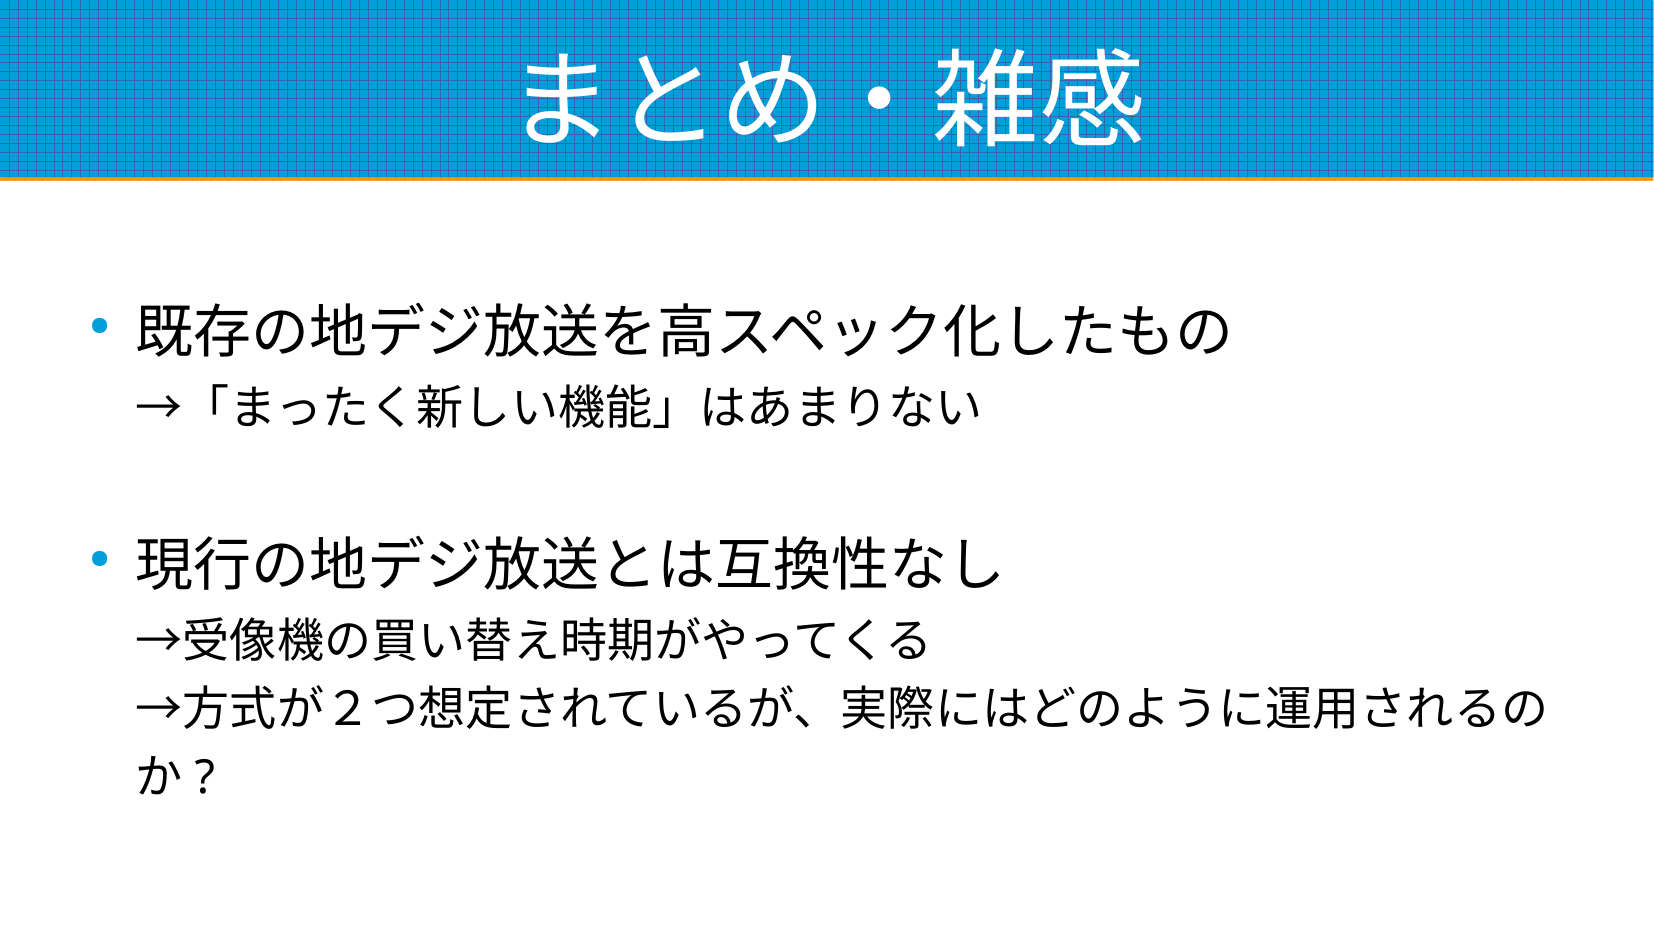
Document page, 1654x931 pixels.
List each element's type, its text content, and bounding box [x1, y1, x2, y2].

title まとめ・雑感 [82, 14, 1571, 171]
list 既存の地デジ放送を高スペック化したもの →「まったく新しい機能」はあまりない 現行の地デジ放送とは互換性なし →受像機の買い替え時期がやってくる →方式が２つ想定されているが、実際にはどのように運用されるのか? [70, 283, 1551, 810]
